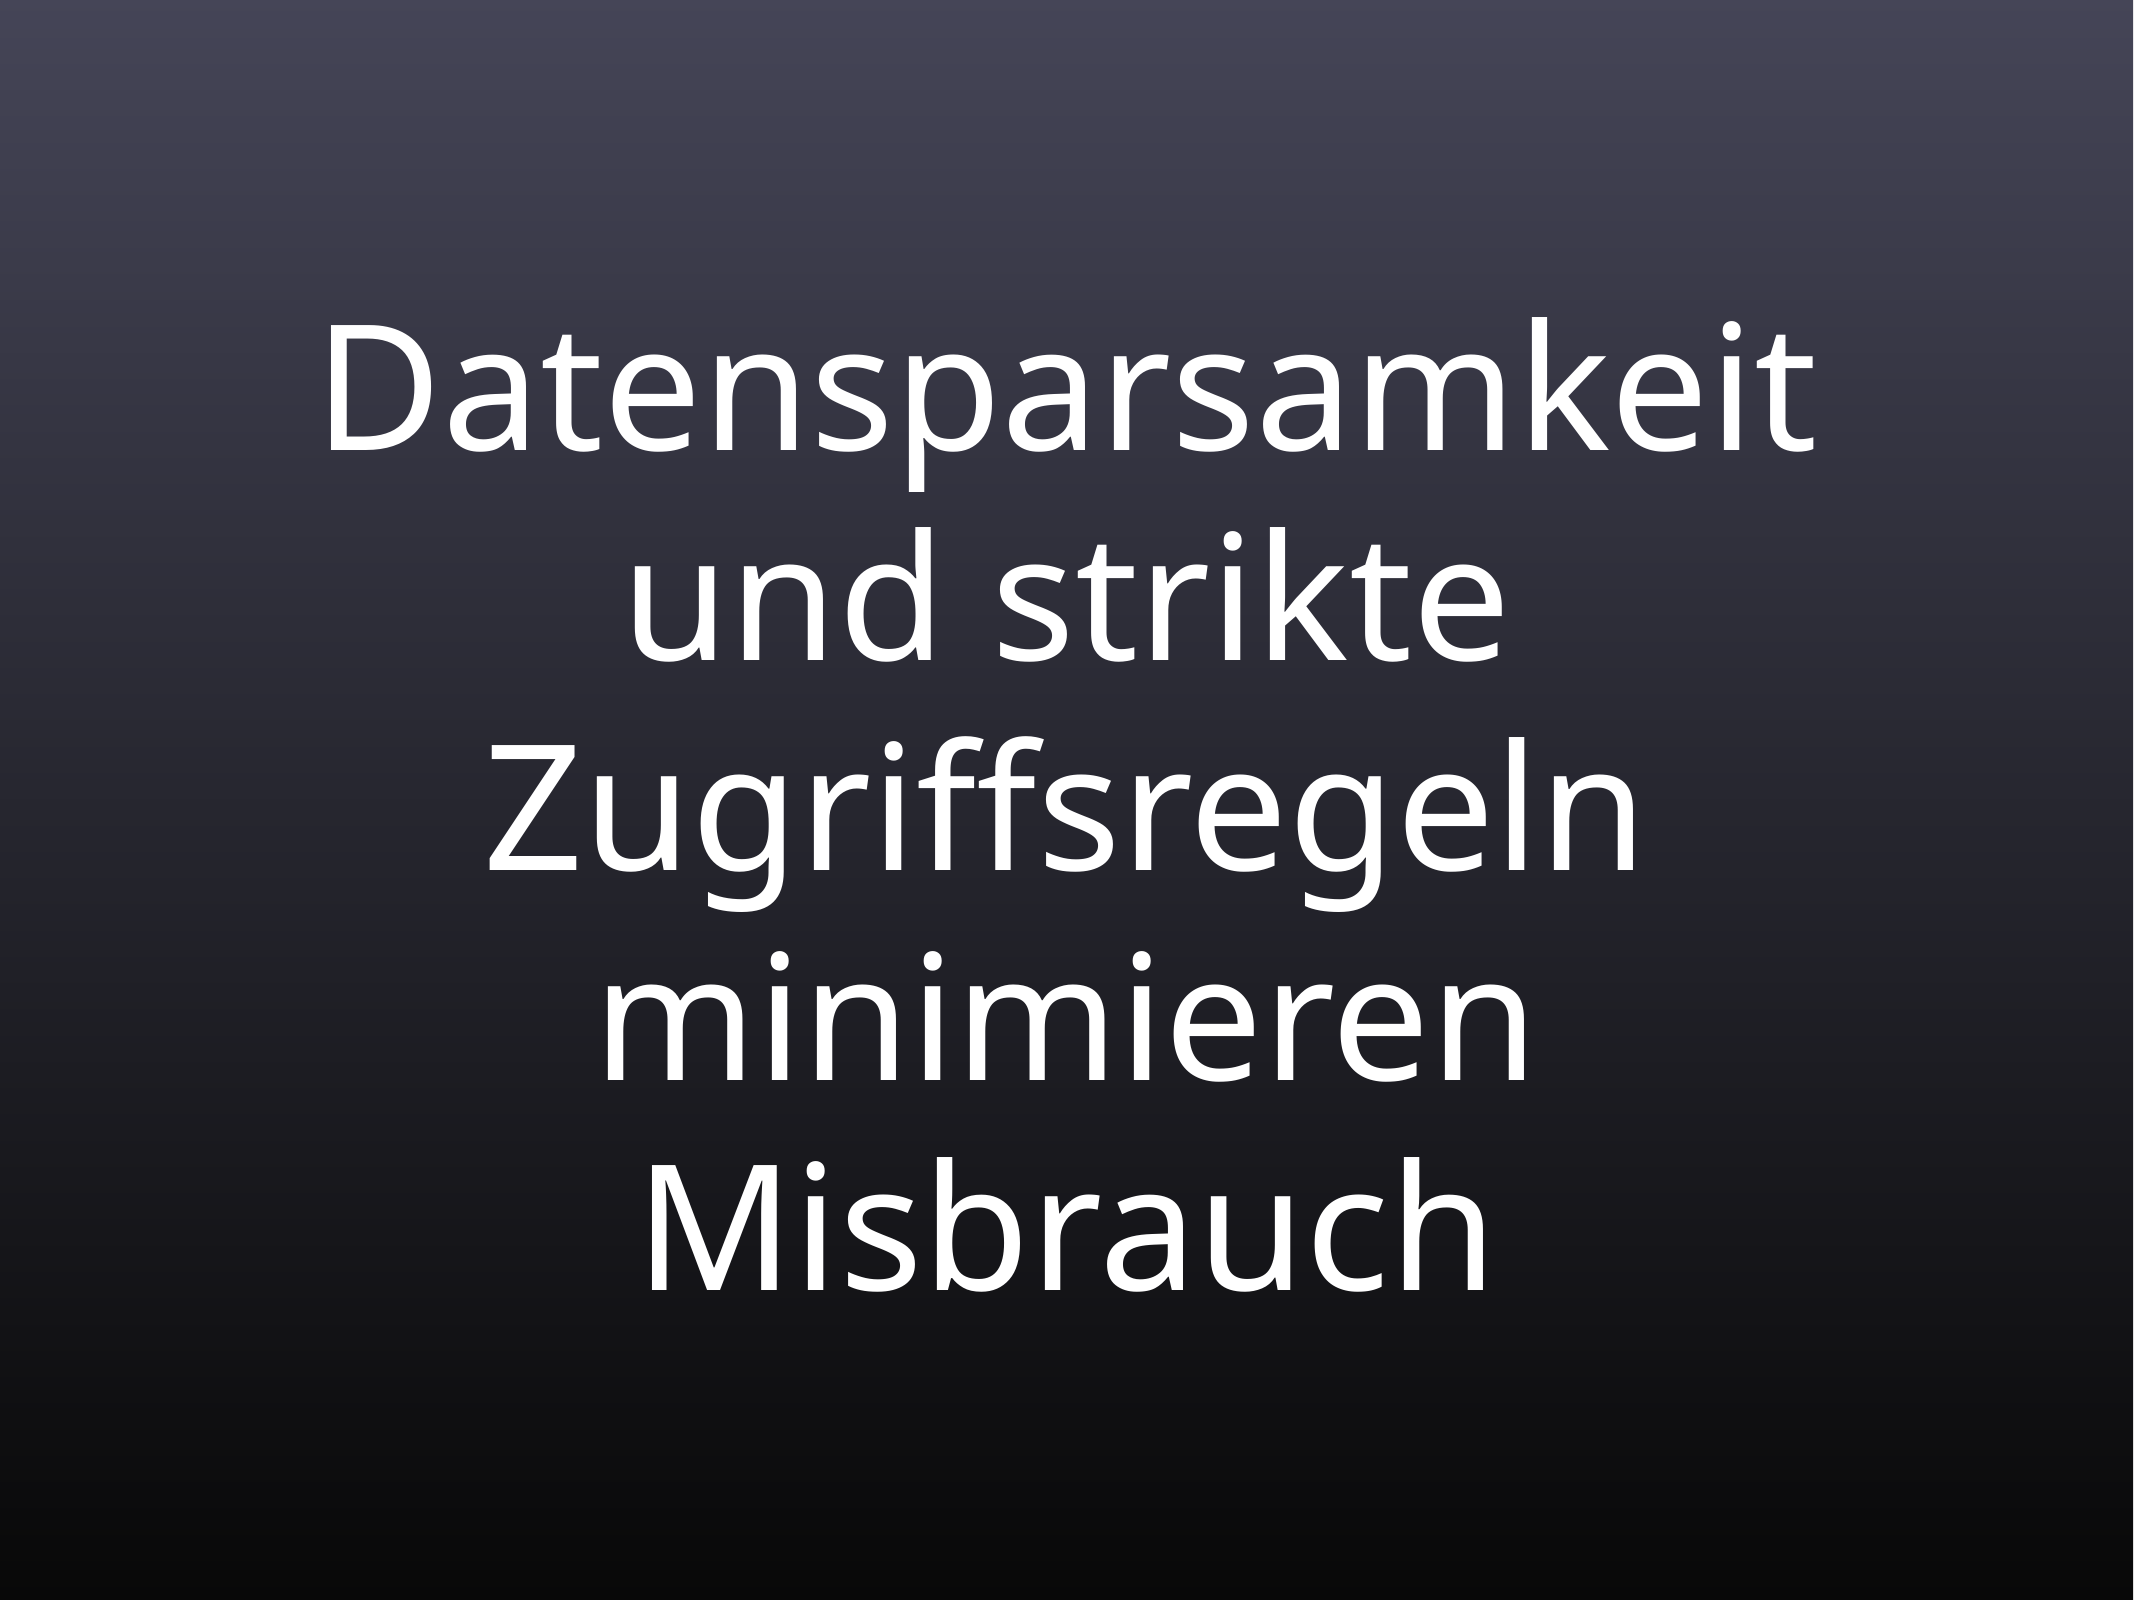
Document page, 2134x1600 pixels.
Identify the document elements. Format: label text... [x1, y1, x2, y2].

title Datensparsamkeit und strikte Zugriffsregeln minimieren Misbrauch [208, 266, 1925, 1334]
